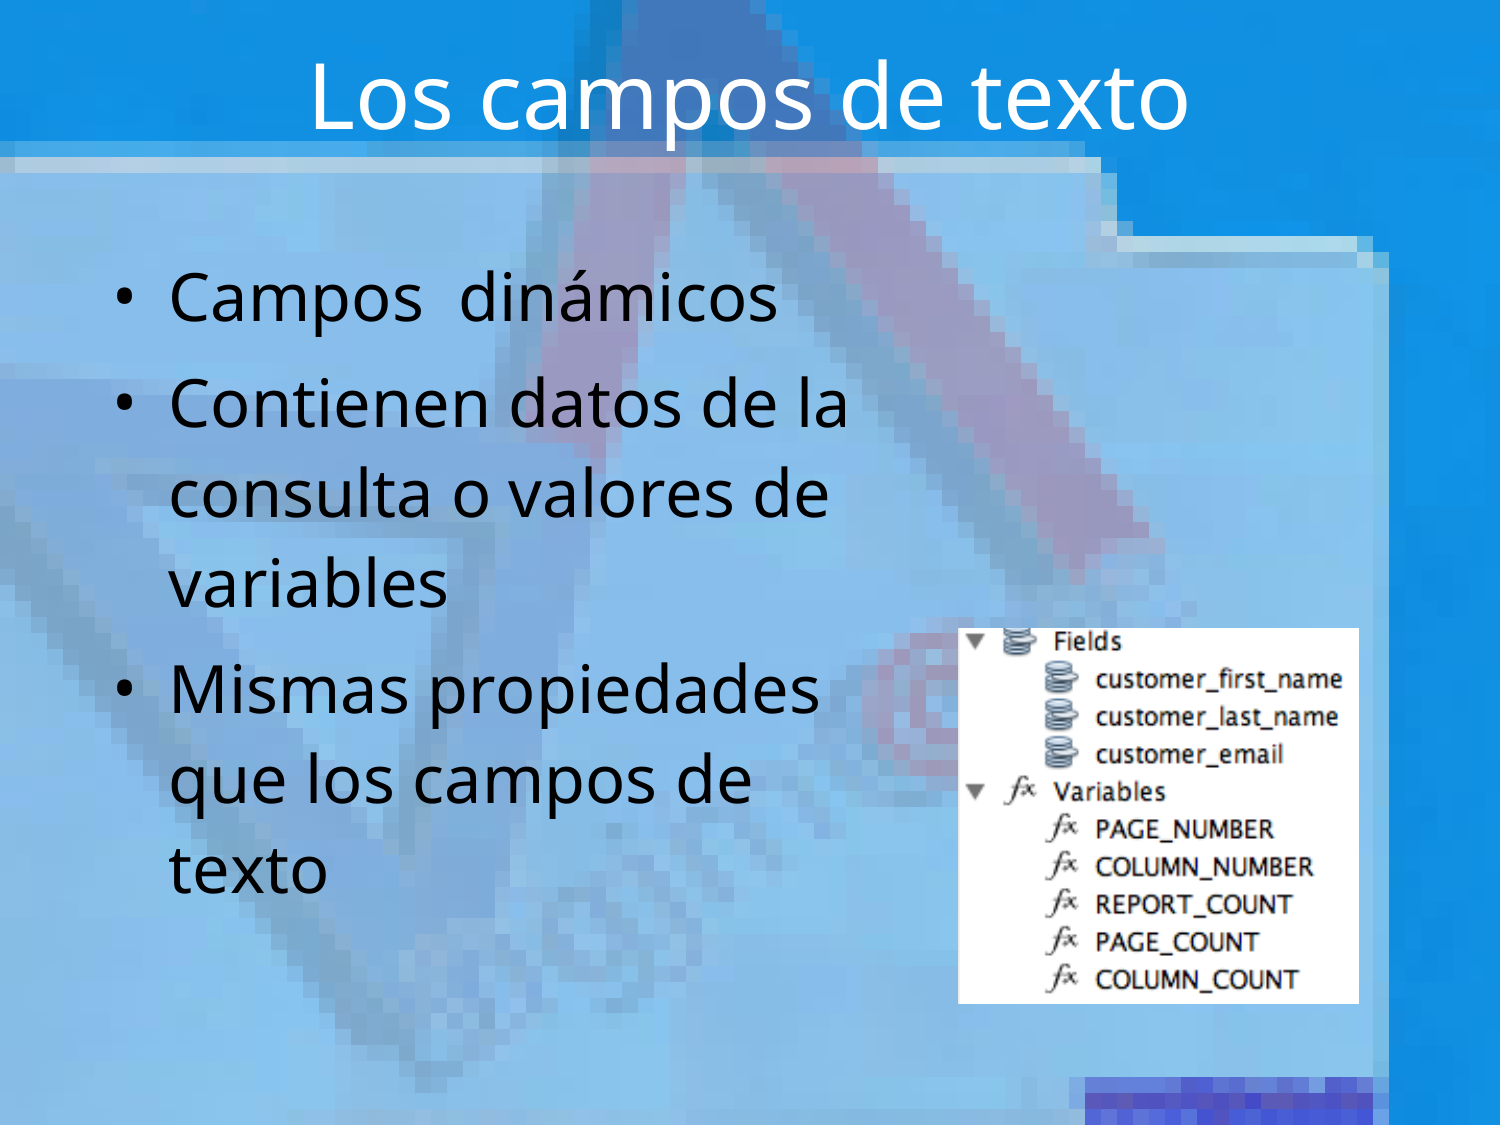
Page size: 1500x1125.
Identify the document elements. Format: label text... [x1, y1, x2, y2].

title Los campos de texto [112, 0, 1388, 214]
list Campos dinámicos Contienen datos de la consulta o valores de variables Mismas propiedades que los campos de texto [112, 249, 886, 1001]
picture [0, 0, 1500, 1125]
